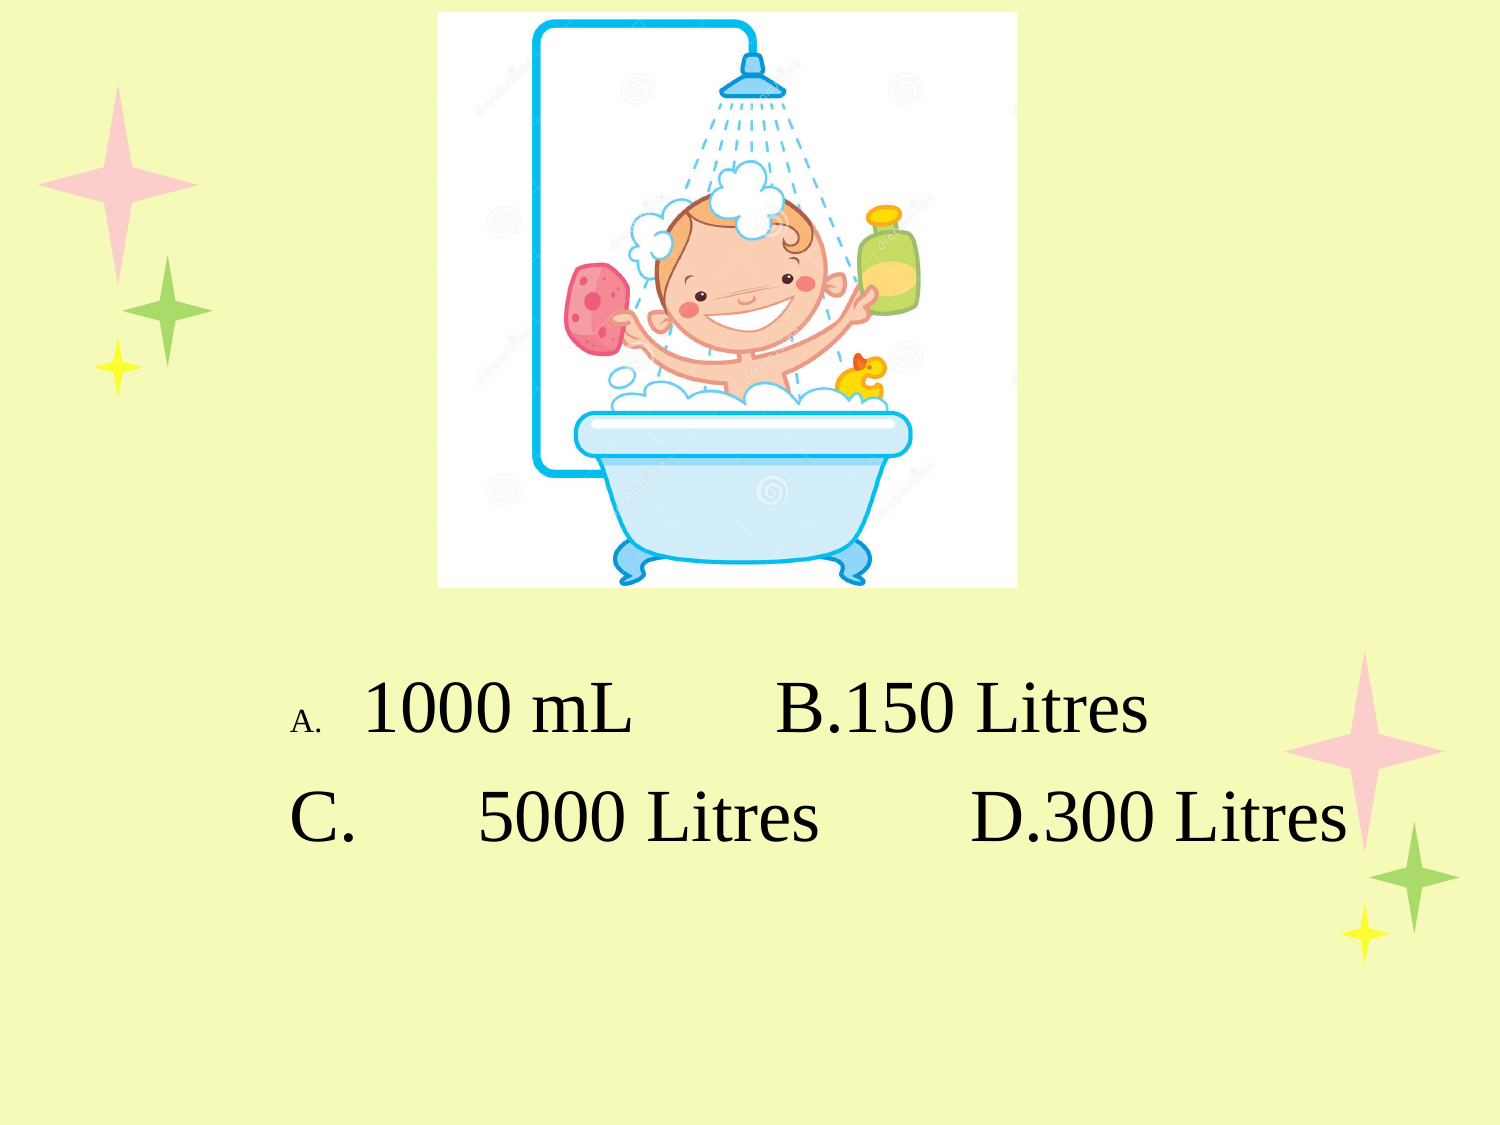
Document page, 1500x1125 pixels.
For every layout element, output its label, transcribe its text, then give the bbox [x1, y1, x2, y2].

text_box [1369, 821, 1460, 934]
text_box [1339, 902, 1390, 965]
picture [437, 12, 1018, 588]
text_box [1284, 650, 1446, 853]
text_box [93, 336, 143, 399]
text_box 1000 mL B.150 Litres C. 5000 Litres D.300 Litres [275, 650, 1450, 864]
text_box [122, 254, 213, 368]
text_box [37, 84, 199, 286]
